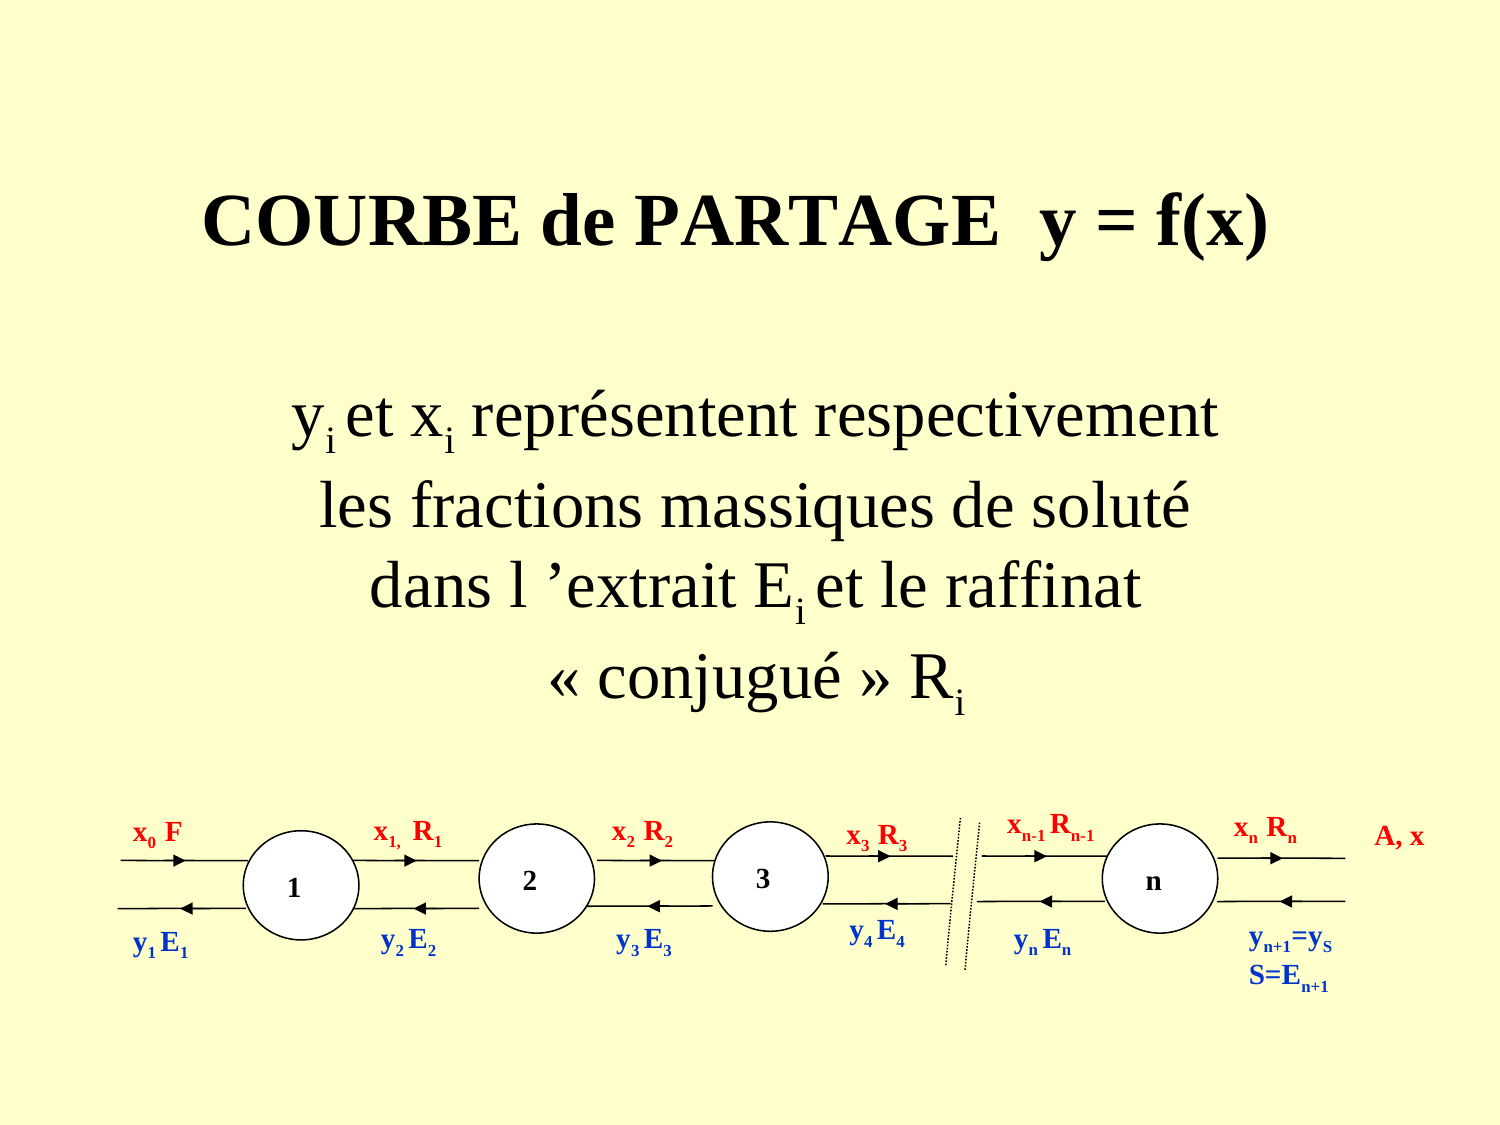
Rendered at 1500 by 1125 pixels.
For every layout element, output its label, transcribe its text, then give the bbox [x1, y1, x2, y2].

text_box 2 [507, 853, 578, 909]
text_box 1 [272, 860, 342, 916]
text_box [243, 830, 359, 940]
text_box x1, R1 [358, 803, 465, 859]
text_box [479, 823, 595, 934]
text_box xn-1 Rn-1 [992, 797, 1132, 853]
text_box x3 R3 [831, 807, 943, 863]
text_box yn En [999, 911, 1101, 967]
text_box COURBE de PARTAGE y = f(x) [112, 162, 1376, 268]
text_box [712, 821, 829, 932]
text_box n [1130, 853, 1201, 909]
text_box y2 E2 [366, 912, 468, 956]
text_box x2 R2 [597, 803, 703, 859]
text_box yi et xi représentent respectivement les fractions massiques de soluté dans l ’extrait Ei et le raffinat « conjugué » Ri [237, 362, 1276, 731]
text_box yn+1=yS S=En+1 [1234, 908, 1398, 1021]
text_box A, x [1359, 808, 1454, 873]
text_box y4 E4 [834, 902, 936, 961]
text_box 3 [741, 851, 812, 906]
text_box y1 E1 [118, 914, 220, 971]
text_box x0 F [118, 804, 264, 860]
text_box xn Rn [1219, 799, 1312, 855]
text_box [1102, 823, 1218, 934]
text_box y3 E3 [601, 912, 703, 950]
